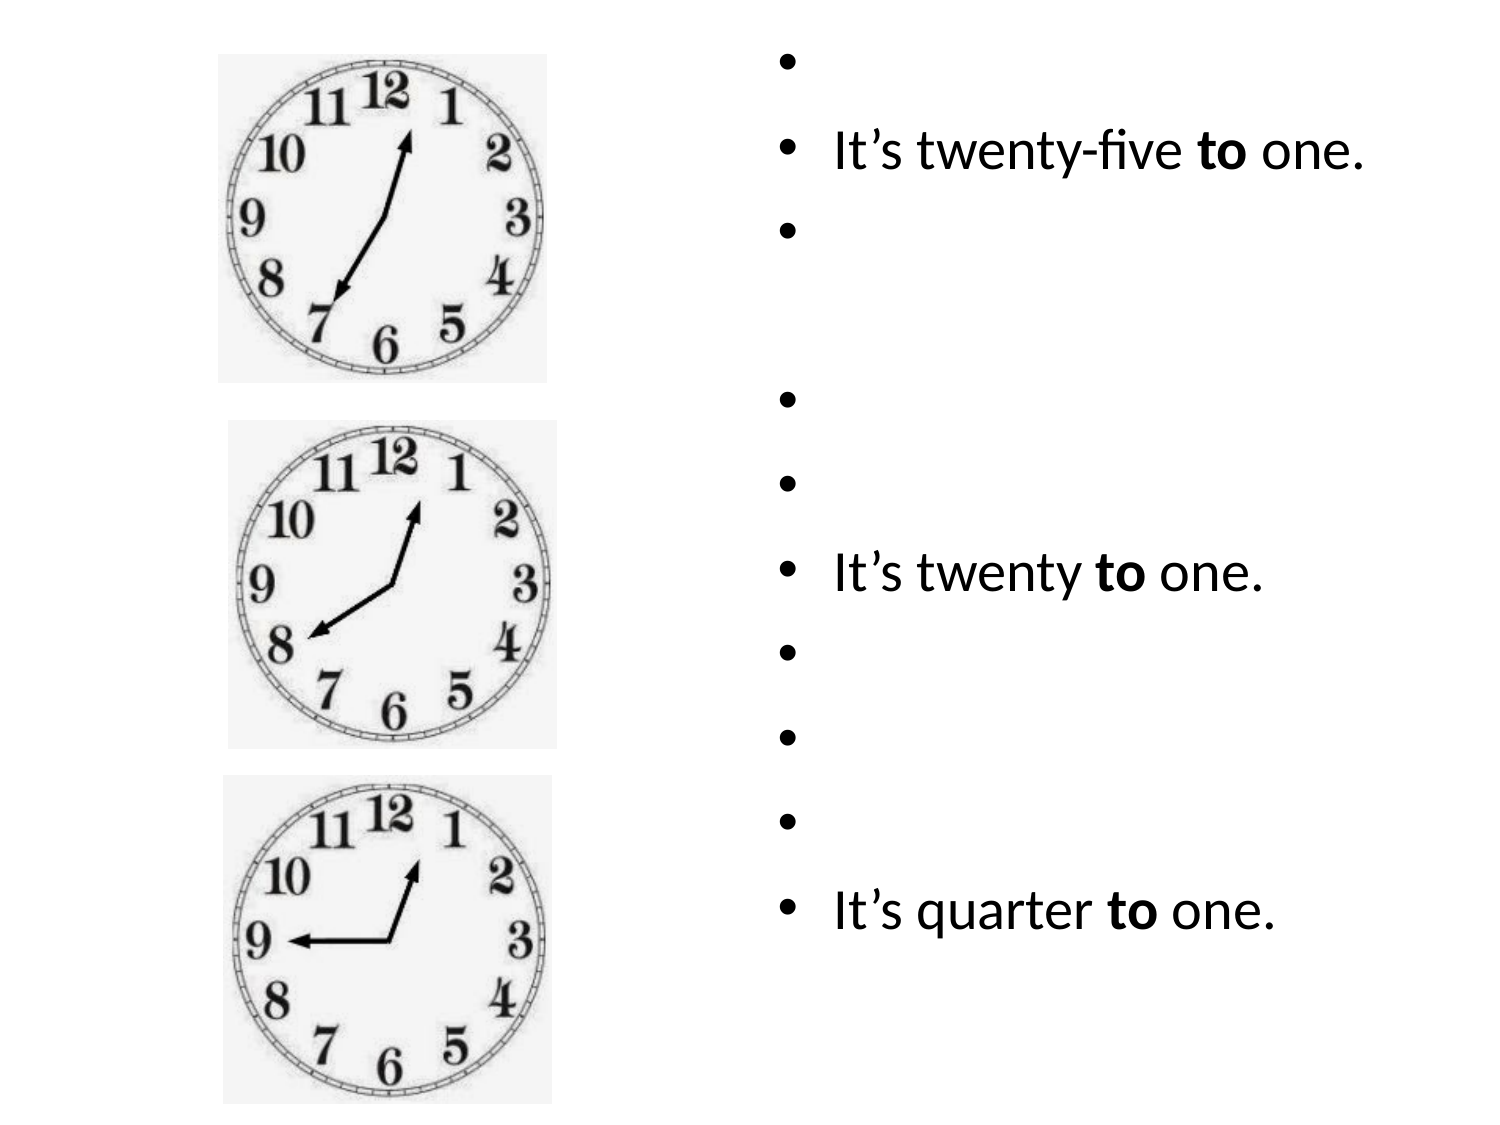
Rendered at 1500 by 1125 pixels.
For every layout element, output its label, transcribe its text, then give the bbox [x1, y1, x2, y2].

list It’s twenty-five to one. It’s twenty to one. It’s quarter to one. [762, 19, 1426, 1083]
picture [228, 420, 557, 749]
picture [223, 775, 552, 1104]
picture [218, 54, 547, 383]
